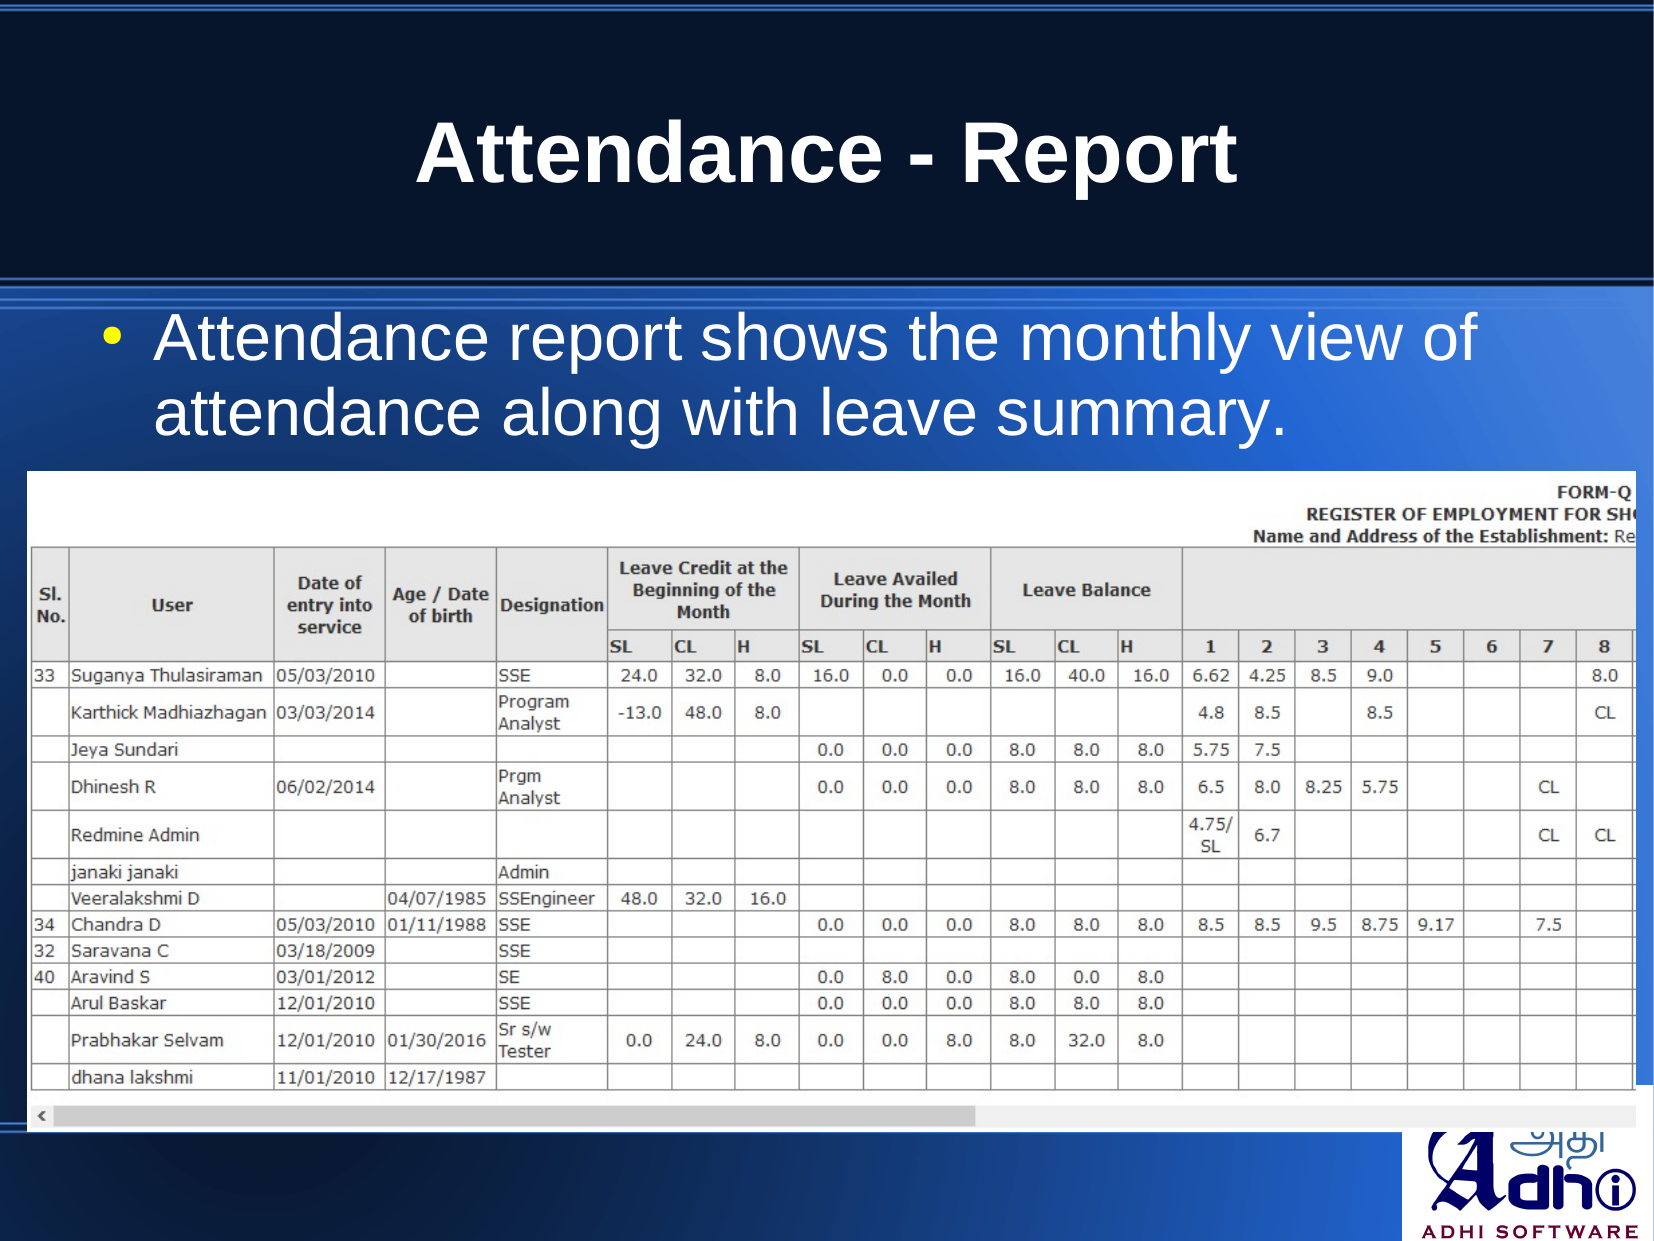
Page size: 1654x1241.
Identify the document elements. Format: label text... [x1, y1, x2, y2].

list Attendance report shows the monthly view of attendance along with leave summary. [82, 300, 1571, 471]
picture [0, 0, 1654, 1241]
title Attendance - Report [82, 56, 1571, 250]
